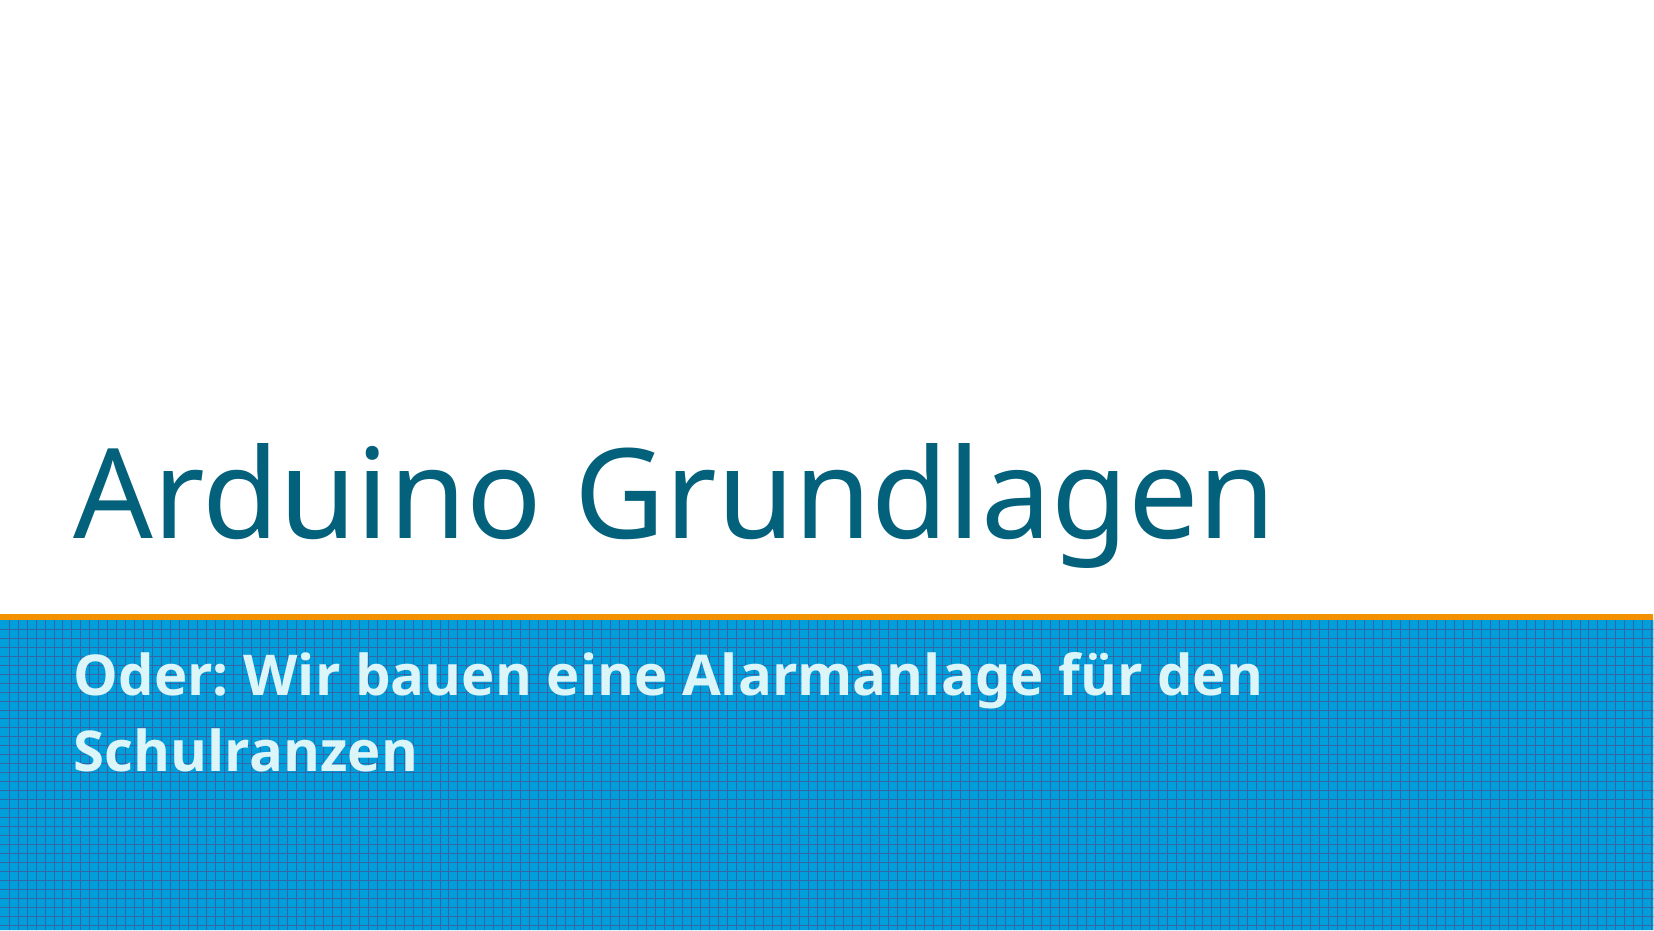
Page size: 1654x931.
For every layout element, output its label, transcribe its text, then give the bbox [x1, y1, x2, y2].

subtitle Oder: Wir bauen eine Alarmanlage für den Schulranzen [73, 634, 1551, 827]
title Arduino Grundlagen [73, 44, 1551, 576]
